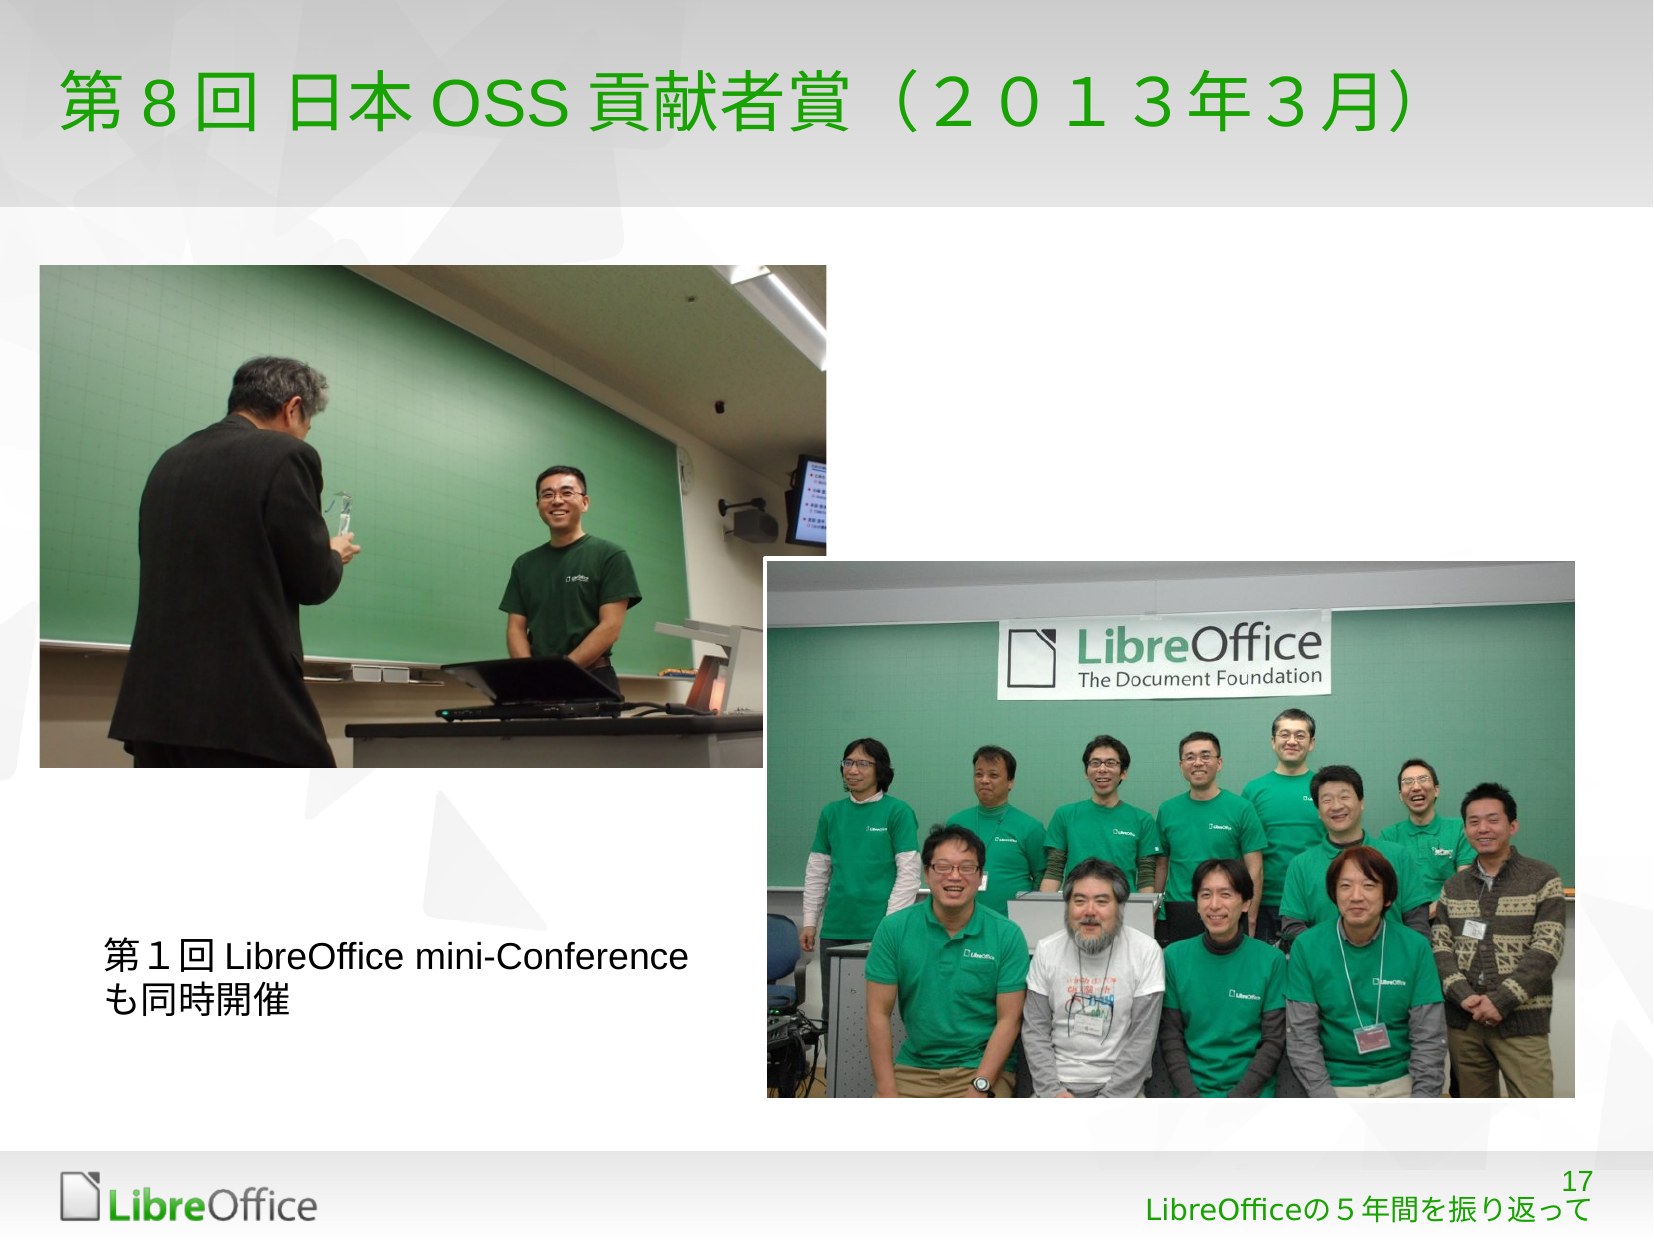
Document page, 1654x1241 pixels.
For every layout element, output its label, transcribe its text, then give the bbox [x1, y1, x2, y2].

picture [767, 561, 1575, 1099]
picture [915, 548, 1653, 1170]
text_box 第１回LibreOffice mini-Conferenceも同時開催 [88, 927, 709, 1046]
picture [41, 1152, 337, 1241]
title 第8回 日本OSS貢献者賞（２０１３年３月） [58, 29, 1594, 178]
picture [0, 0, 827, 931]
